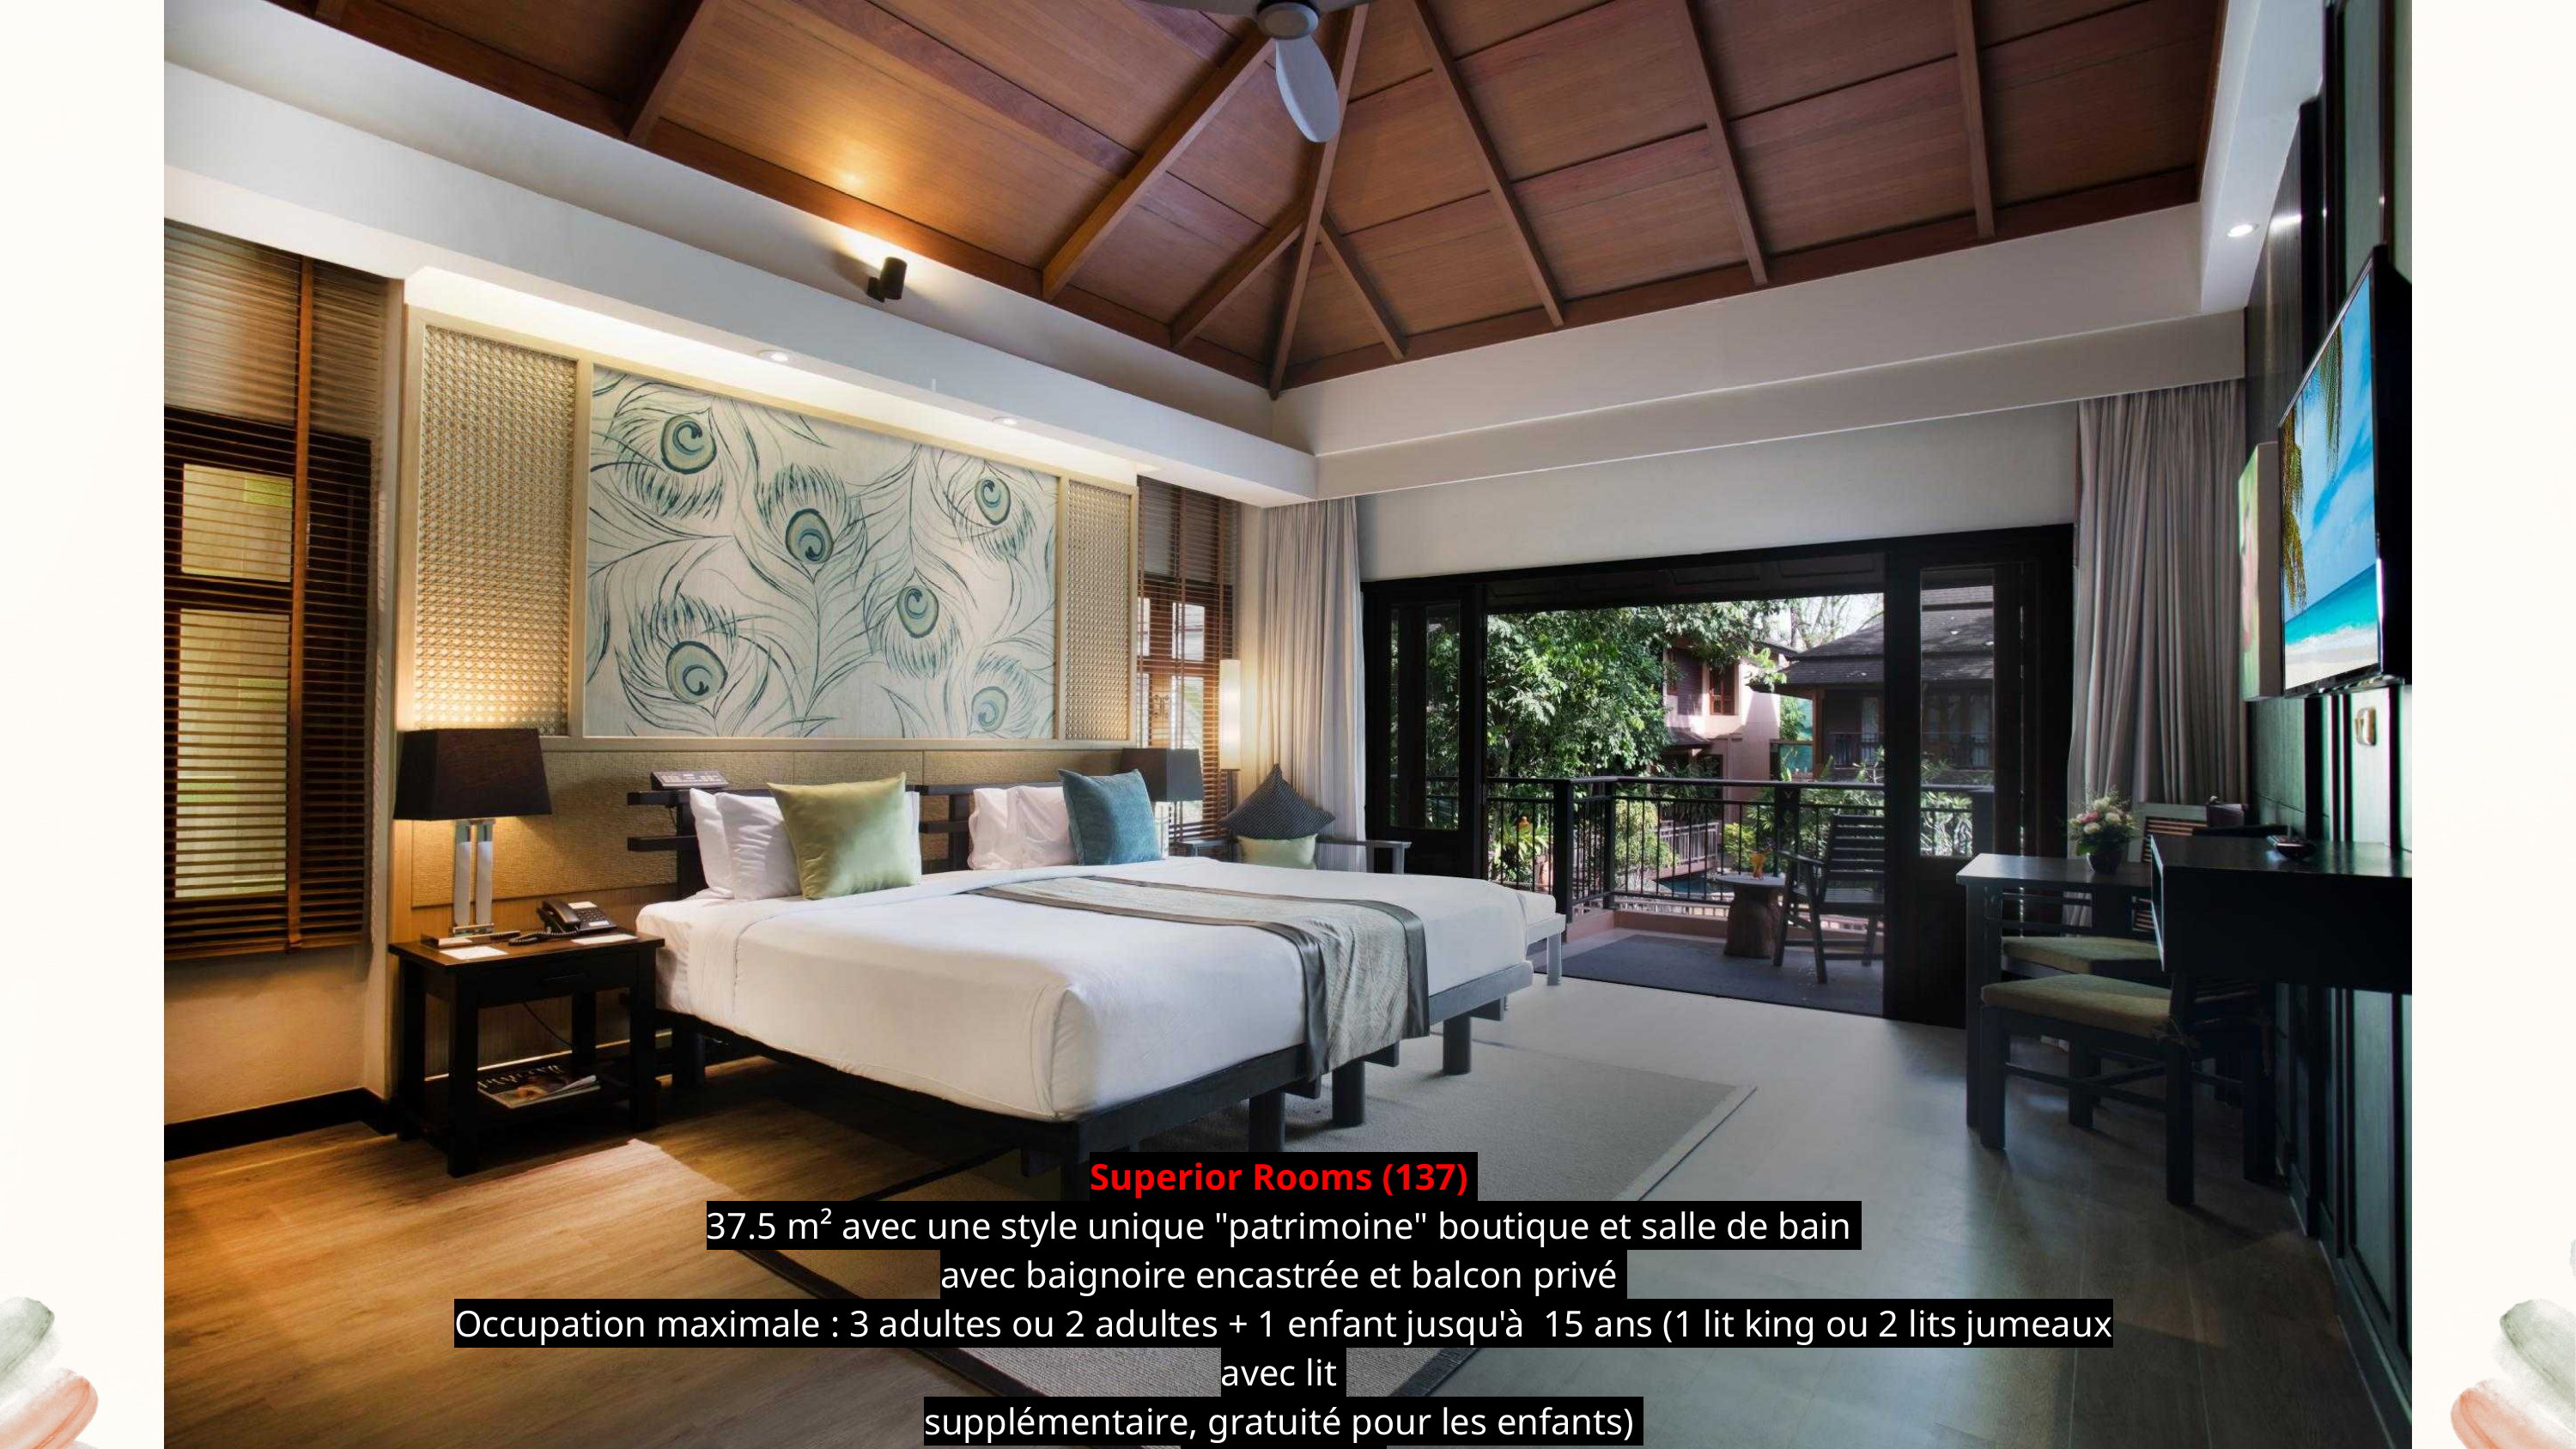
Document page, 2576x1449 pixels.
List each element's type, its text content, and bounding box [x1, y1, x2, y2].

picture [0, 0, 2576, 1449]
text_box Superior Rooms (137) 37.5 m² avec une style unique "patrimoine" boutique et salle de bain avec baignoire encastrée et balcon privé Occupation maximale : 3 adultes ou 2 adultes + 1 enfant jusqu'à 15 ans (1 lit king ou 2 lits jumeaux avec lit supplémentaire, gratuité pour les enfants) Vue: Jardins ***Garanti de chambres communicantes au moment de la réservation pour les familles de 2 adultes jusqu'à maximum 3 enfants âgés de moins de 18 ans (supplément pour adolescents de 15 à 18 ans)*** [407, 1145, 2160, 1449]
